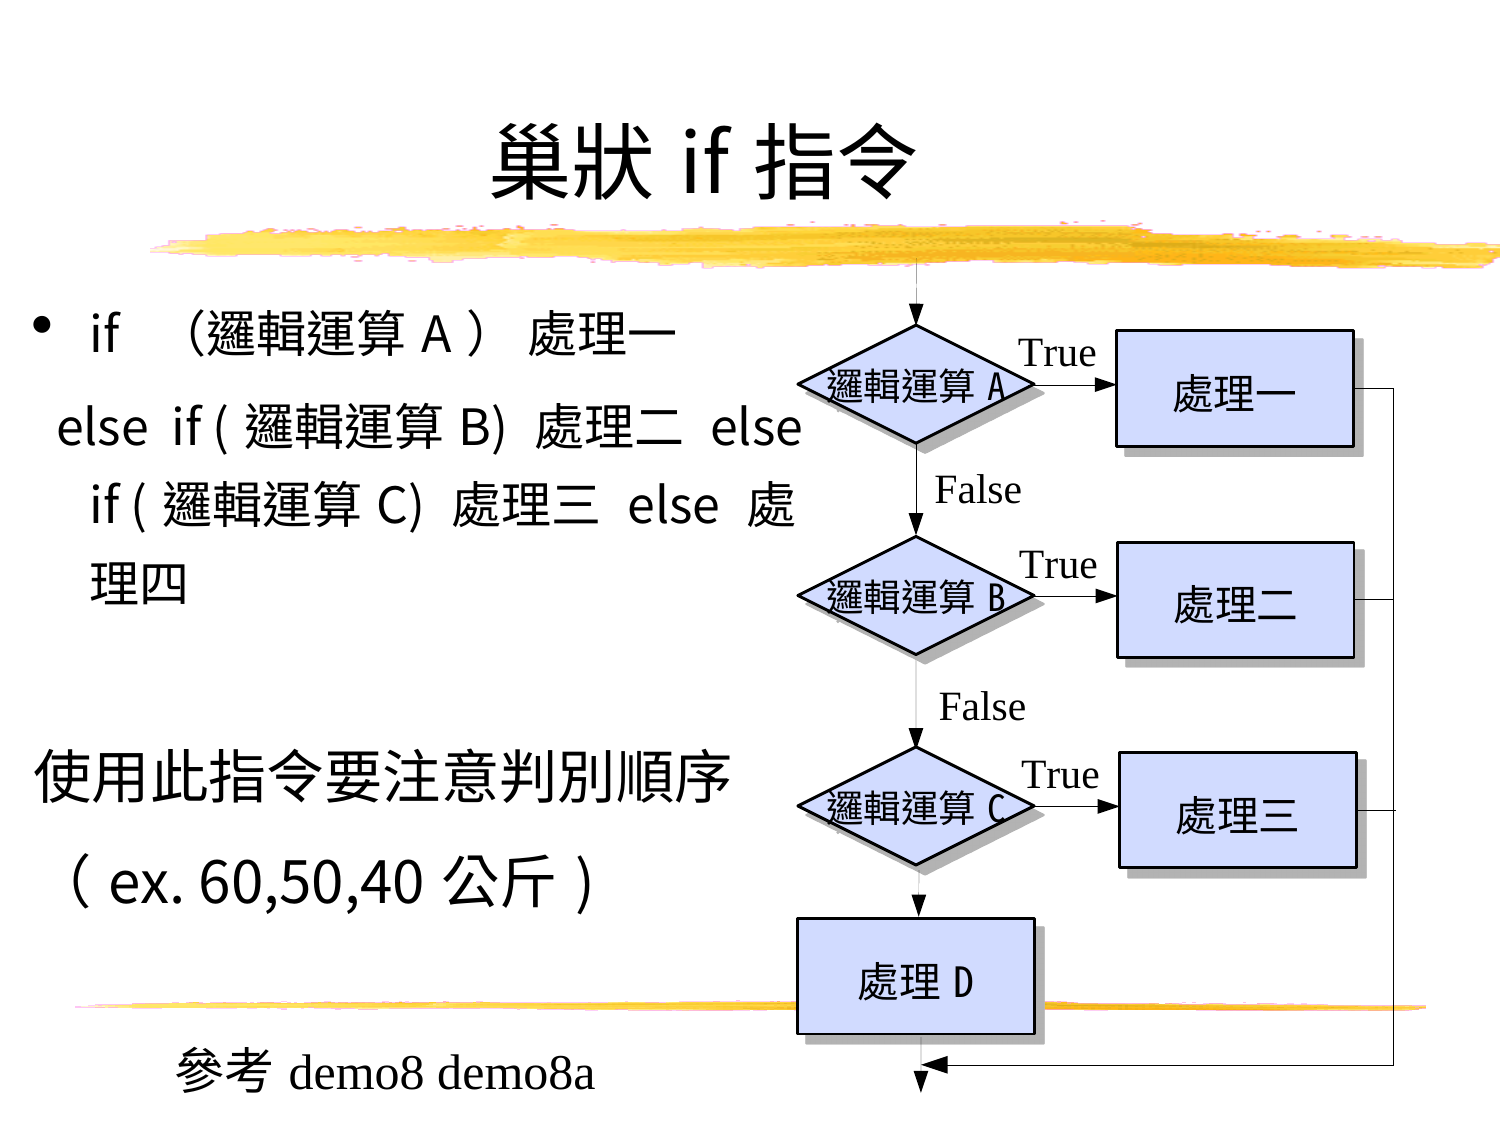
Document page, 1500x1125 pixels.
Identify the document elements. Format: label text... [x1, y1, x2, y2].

text_box True [1020, 747, 1101, 797]
text_box 處理一 [1116, 330, 1354, 447]
text_box 處理三 [1119, 752, 1357, 868]
text_box True [1017, 325, 1098, 375]
text_box 參考demo8 demo8a [174, 1025, 605, 1089]
list if （邏輯運算A） 處理一 else if (邏輯運算B) 處理二 else if (邏輯運算C) 處理三 else 處理四 使用此指令要注意判別順序 （ex. 60,50,40公斤) [18, 281, 848, 1078]
text_box 邏輯運算C [797, 746, 1035, 865]
text_box 邏輯運算A [797, 325, 1035, 444]
text_box False [938, 679, 1028, 729]
text_box False [934, 462, 1024, 512]
text_box 邏輯運算B [797, 536, 1035, 655]
text_box 處理D [797, 918, 1035, 1034]
picture [150, 215, 1500, 279]
text_box 處理二 [1117, 542, 1355, 658]
text_box True [1018, 537, 1099, 586]
title 巢狀if指令 [66, 37, 1342, 225]
picture [1035, 999, 1383, 1013]
picture [1384, 999, 1426, 1013]
